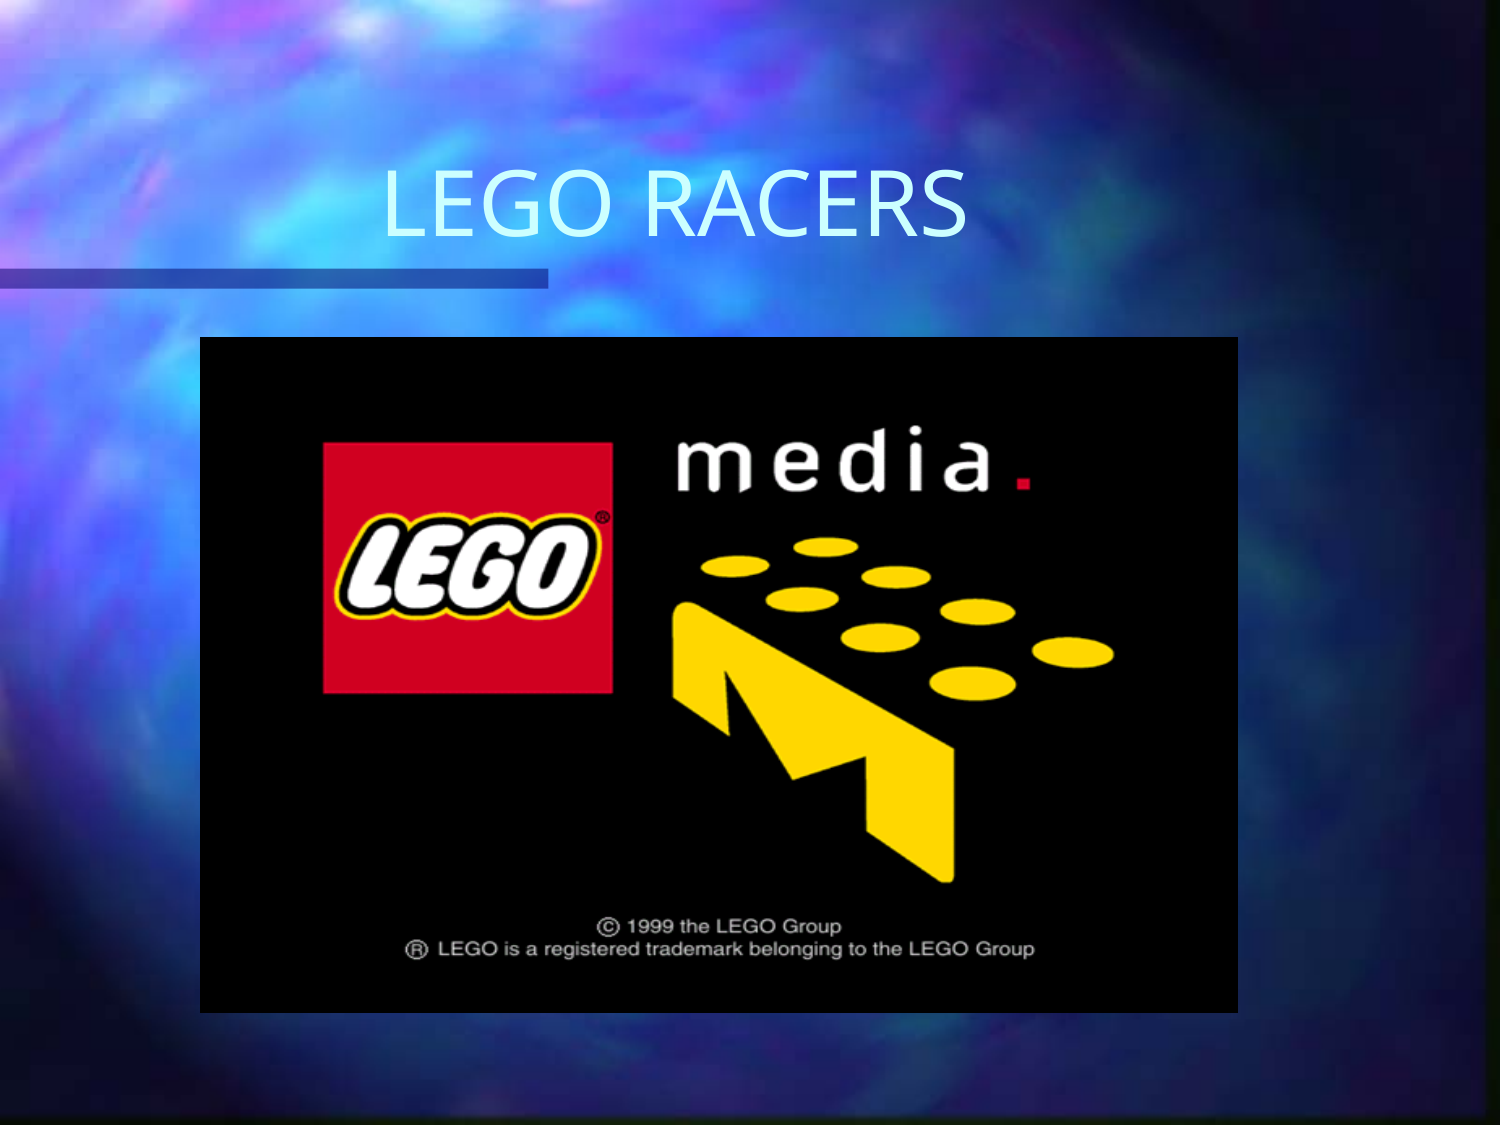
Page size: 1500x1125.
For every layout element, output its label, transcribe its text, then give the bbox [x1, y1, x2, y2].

title LEGO RACERS [37, 75, 1313, 263]
picture [0, 0, 1500, 1125]
